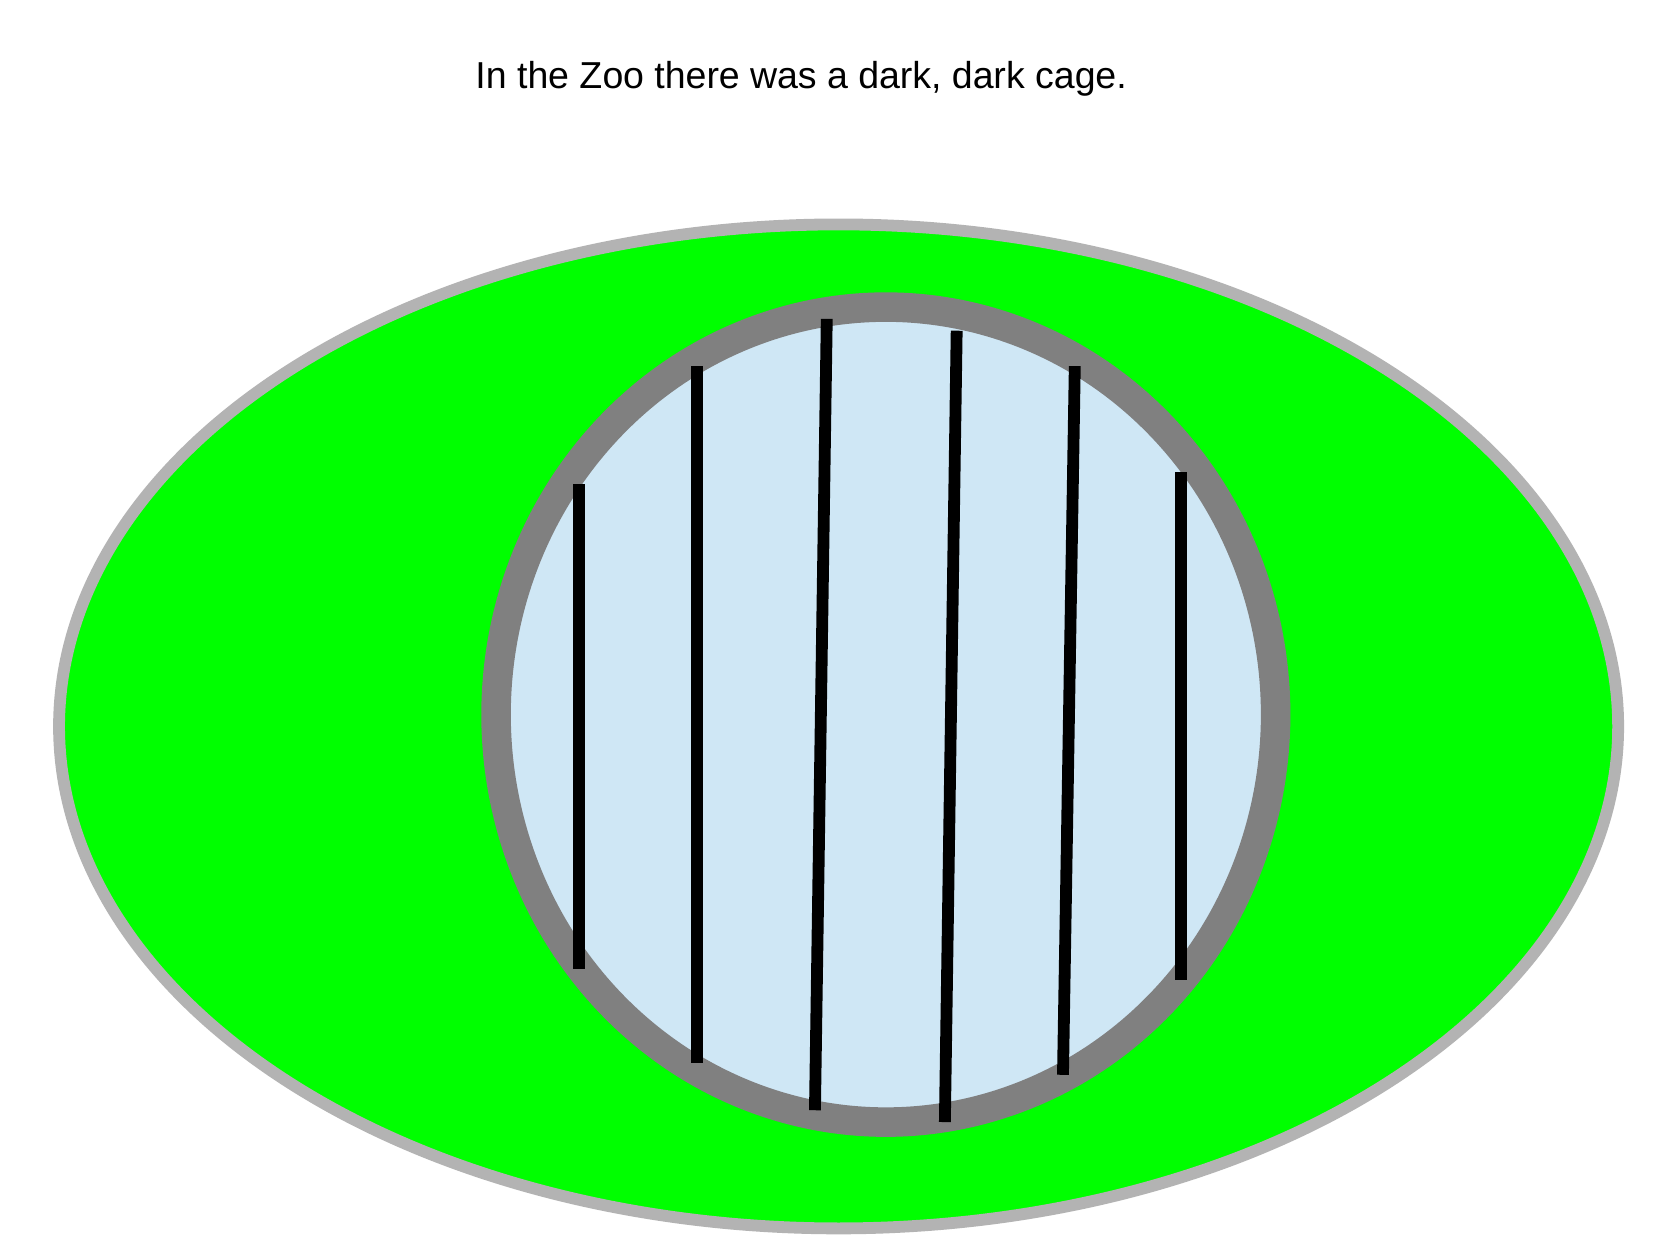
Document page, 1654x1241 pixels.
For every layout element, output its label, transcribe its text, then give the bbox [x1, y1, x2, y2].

text_box In the Zoo there was a dark, dark cage. [460, 47, 1170, 105]
text_box [59, 224, 1619, 1229]
